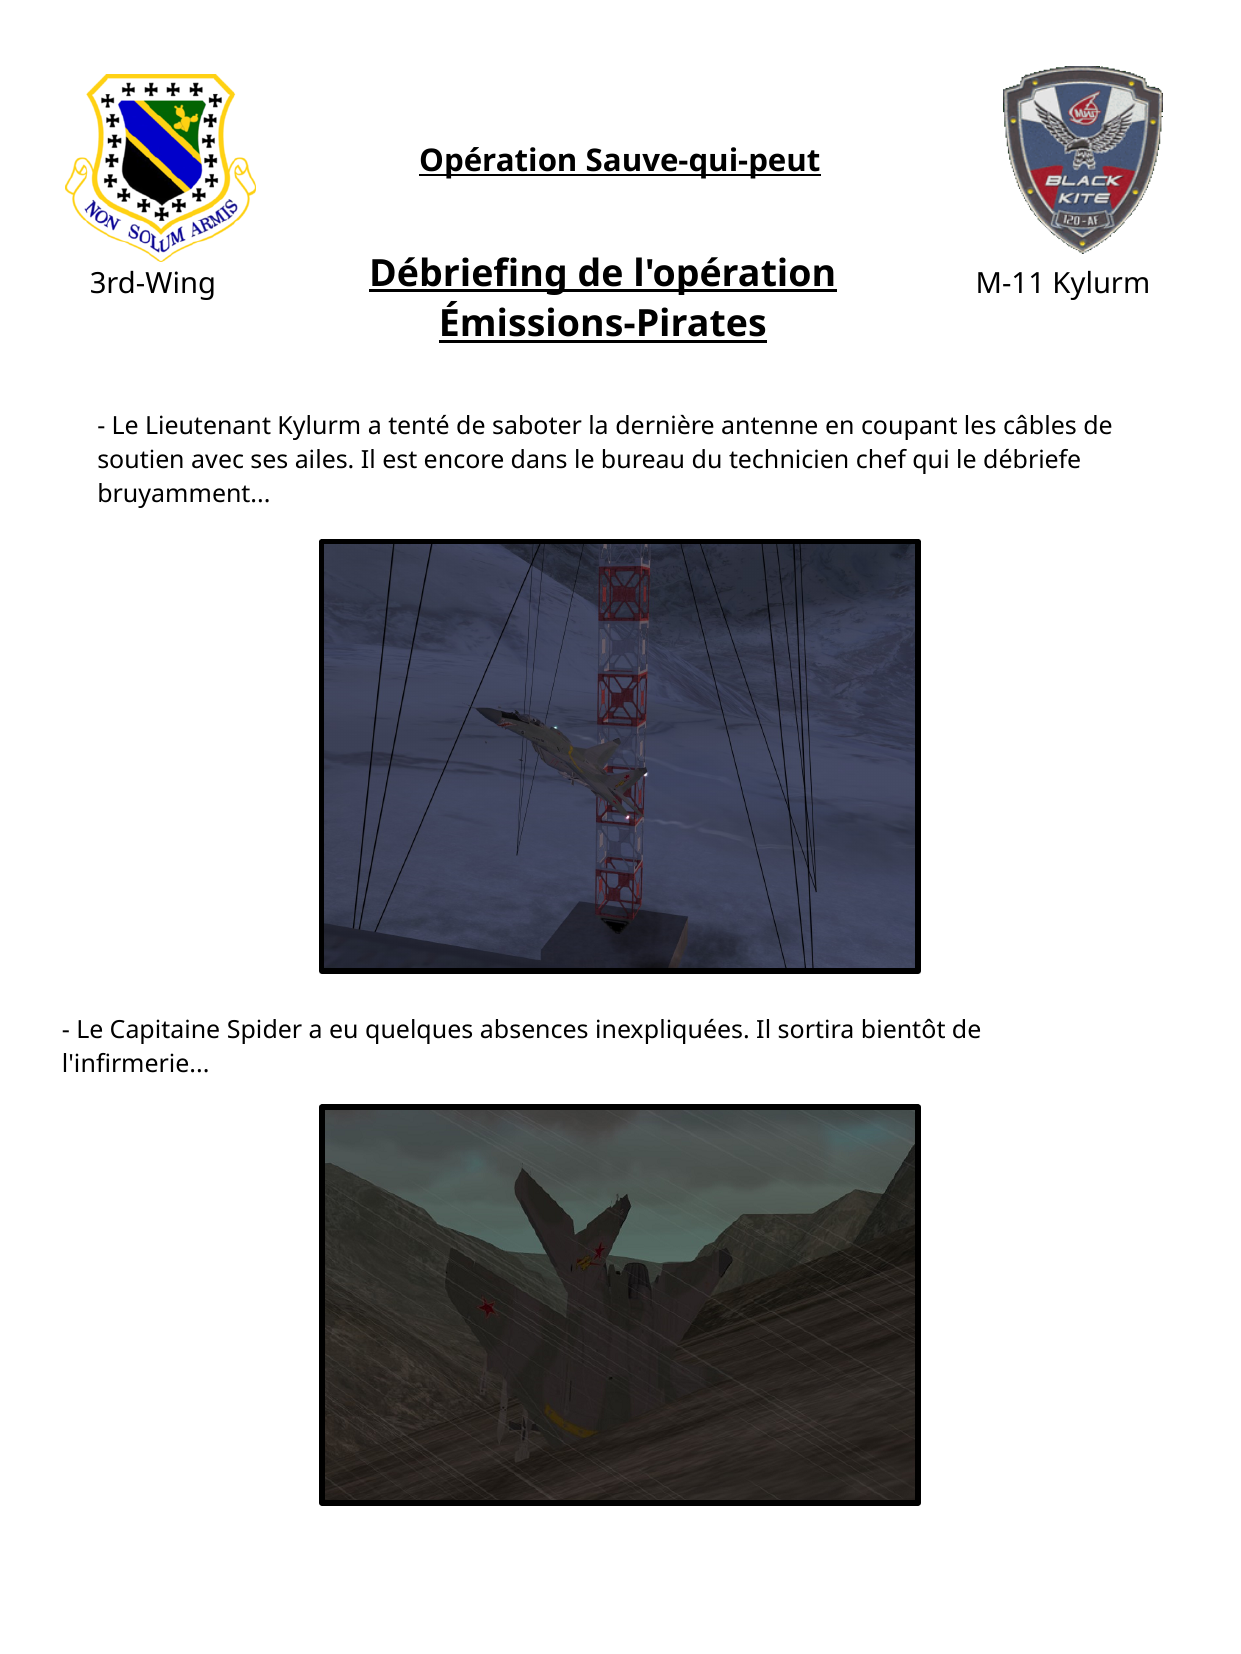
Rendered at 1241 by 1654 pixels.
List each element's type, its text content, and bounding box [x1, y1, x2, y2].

chart [324, 544, 916, 969]
picture [65, 74, 256, 262]
text_box - Le Lieutenant Kylurm a tenté de saboter la dernière antenne en coupant les câbles de soutien avec ses ailes. Il est encore dans le bureau du technicien chef qui le débriefe bruyamment... [82, 400, 1170, 556]
text_box - Le Capitaine Spider a eu quelques absences inexpliquées. Il sortira bientôt de l'infirmerie... [47, 1003, 1134, 1089]
title Opération Sauve-qui-peut 3rd-Wing M-11 Kylurm [62, 6, 1179, 348]
picture [324, 1110, 916, 1500]
text_box Débriefing de l'opération Émissions-Pirates [354, 238, 876, 390]
picture [1003, 66, 1163, 254]
